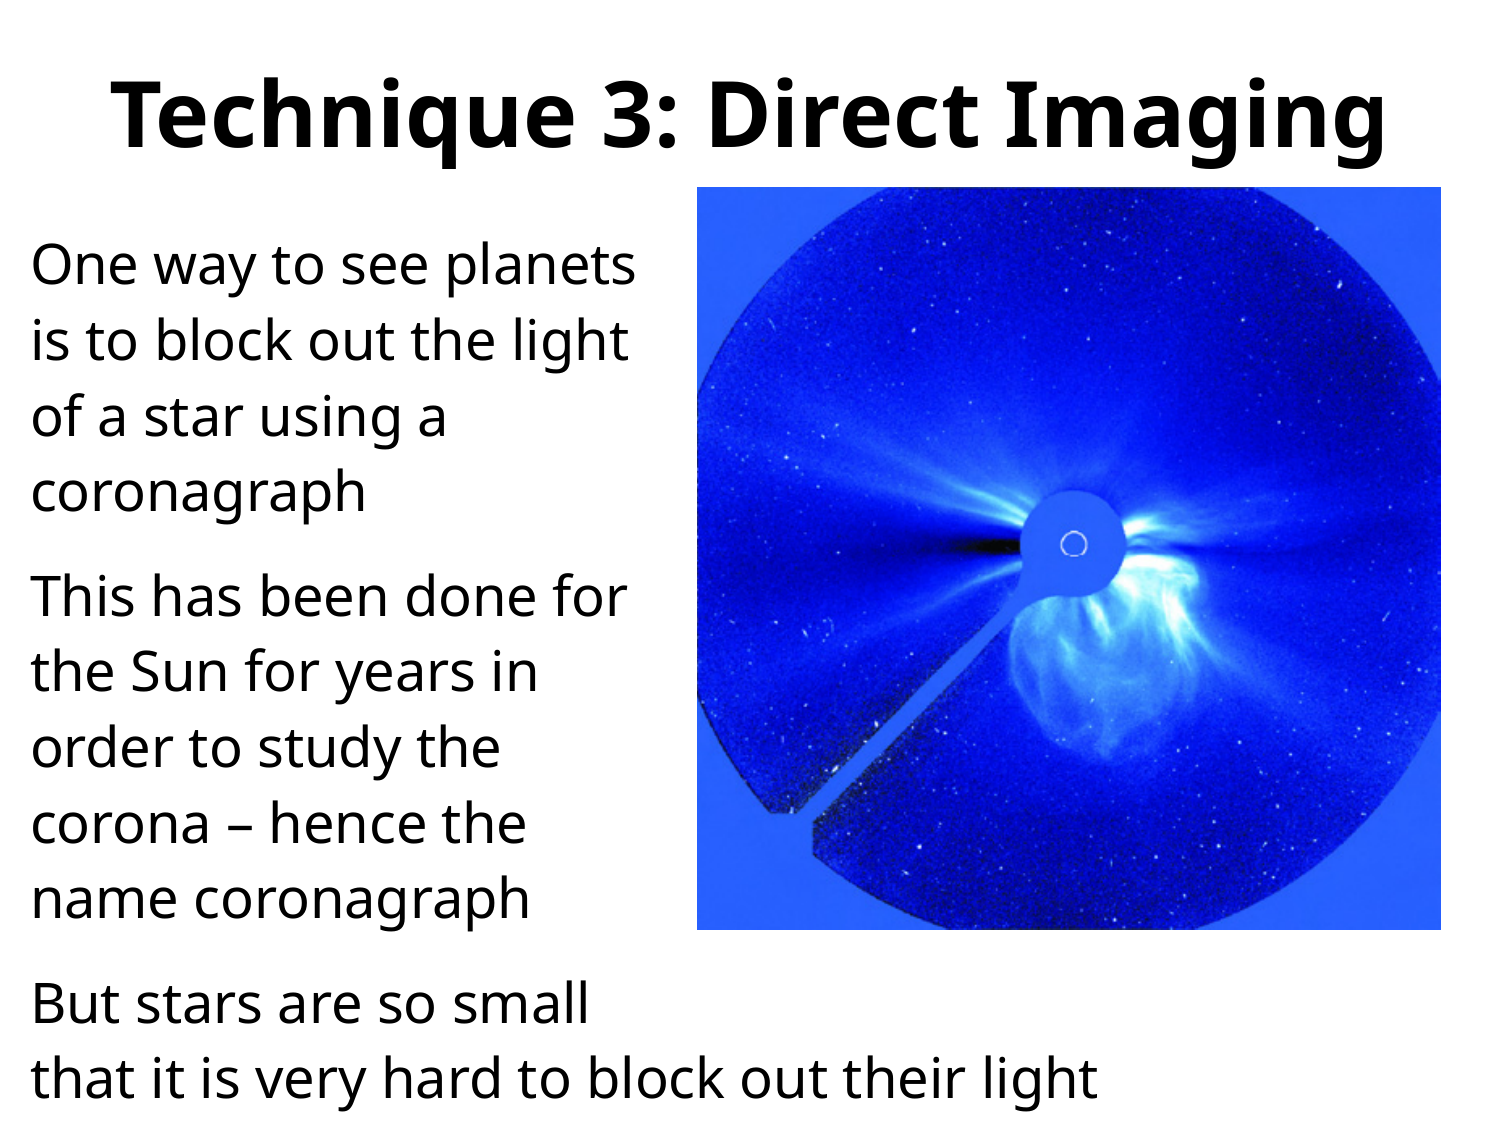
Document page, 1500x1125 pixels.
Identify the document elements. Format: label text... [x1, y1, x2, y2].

title Technique 3: Direct Imaging [30, 58, 1471, 167]
picture [697, 187, 1441, 931]
list One way to see planets is to block out the light of a star using a coronagraph This has been done for the Sun for years in order to study the corona – hence the name coronagraph But stars are so small that it is very hard to block out their light [30, 224, 1471, 1125]
